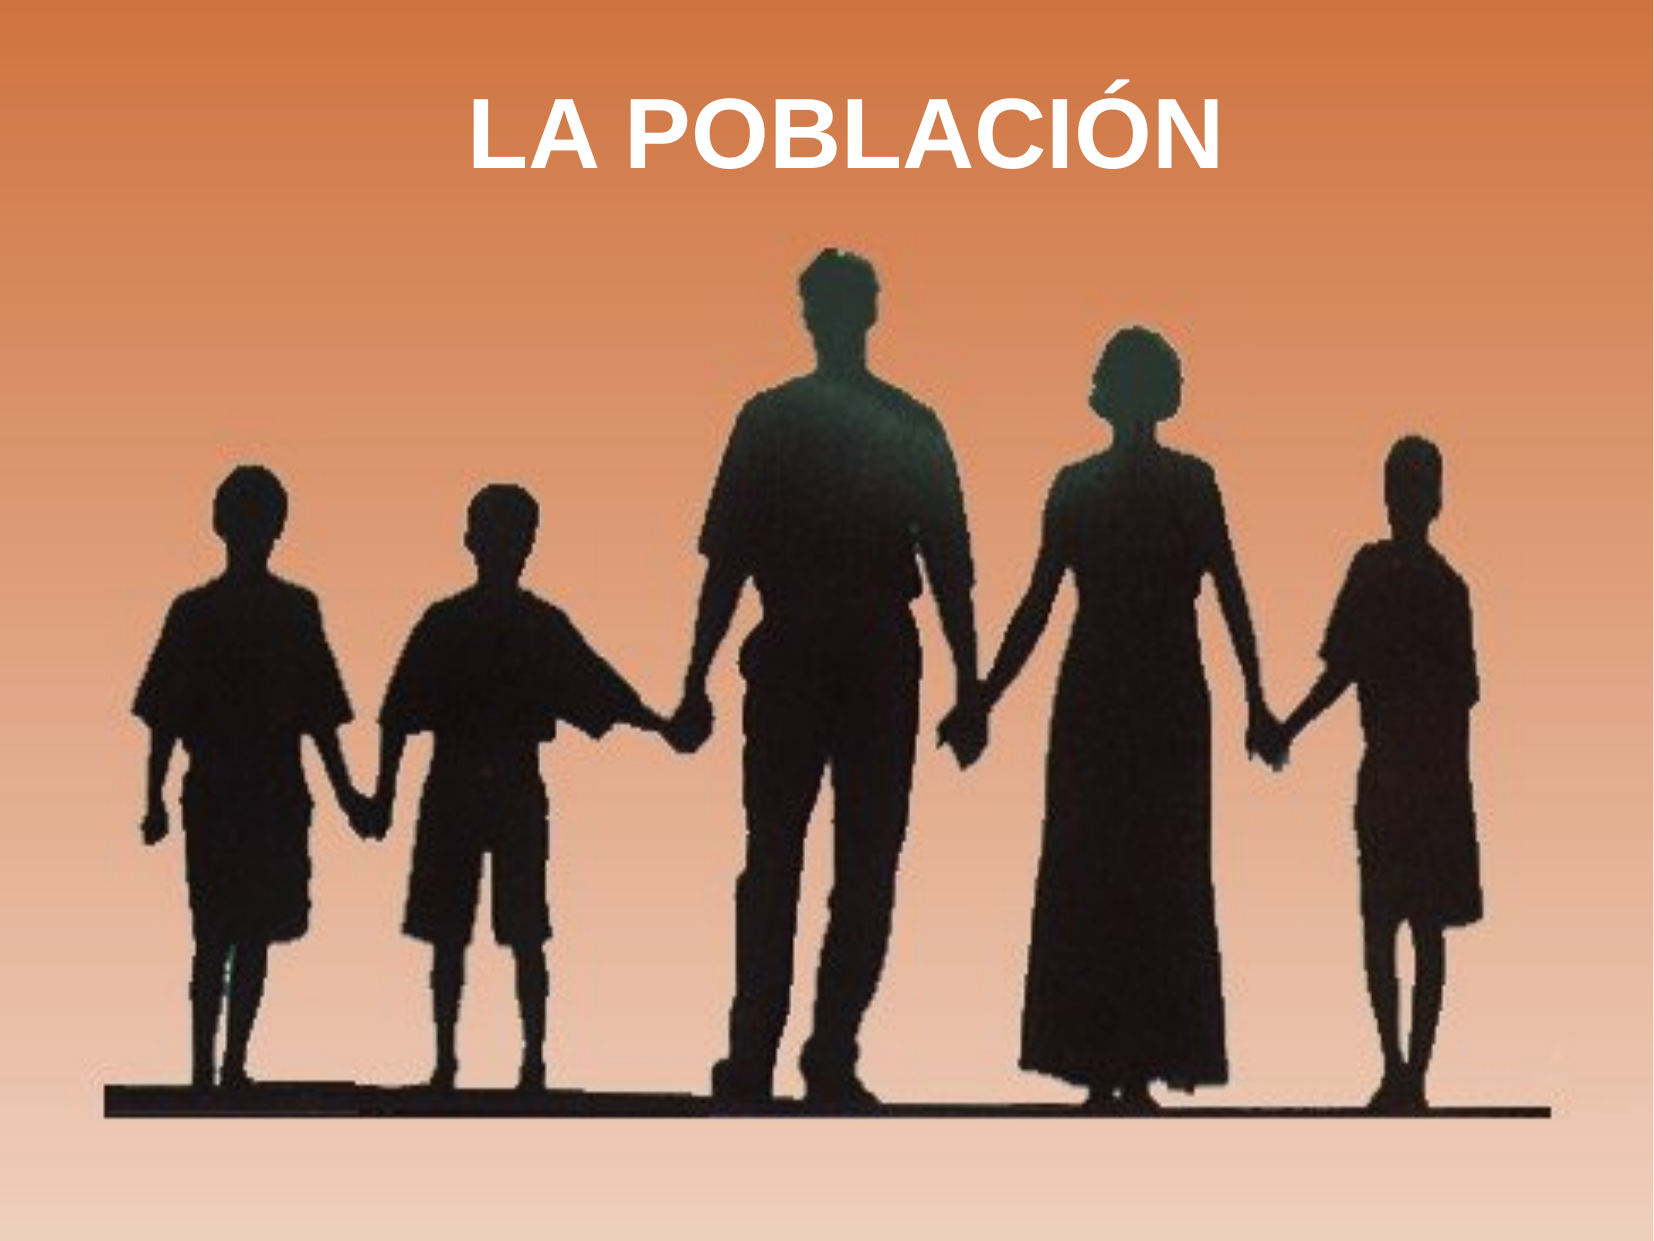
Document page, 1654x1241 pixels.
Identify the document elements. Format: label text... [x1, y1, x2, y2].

text_box LA POBLACIÓN [453, 70, 1241, 198]
picture [0, 0, 1654, 1241]
